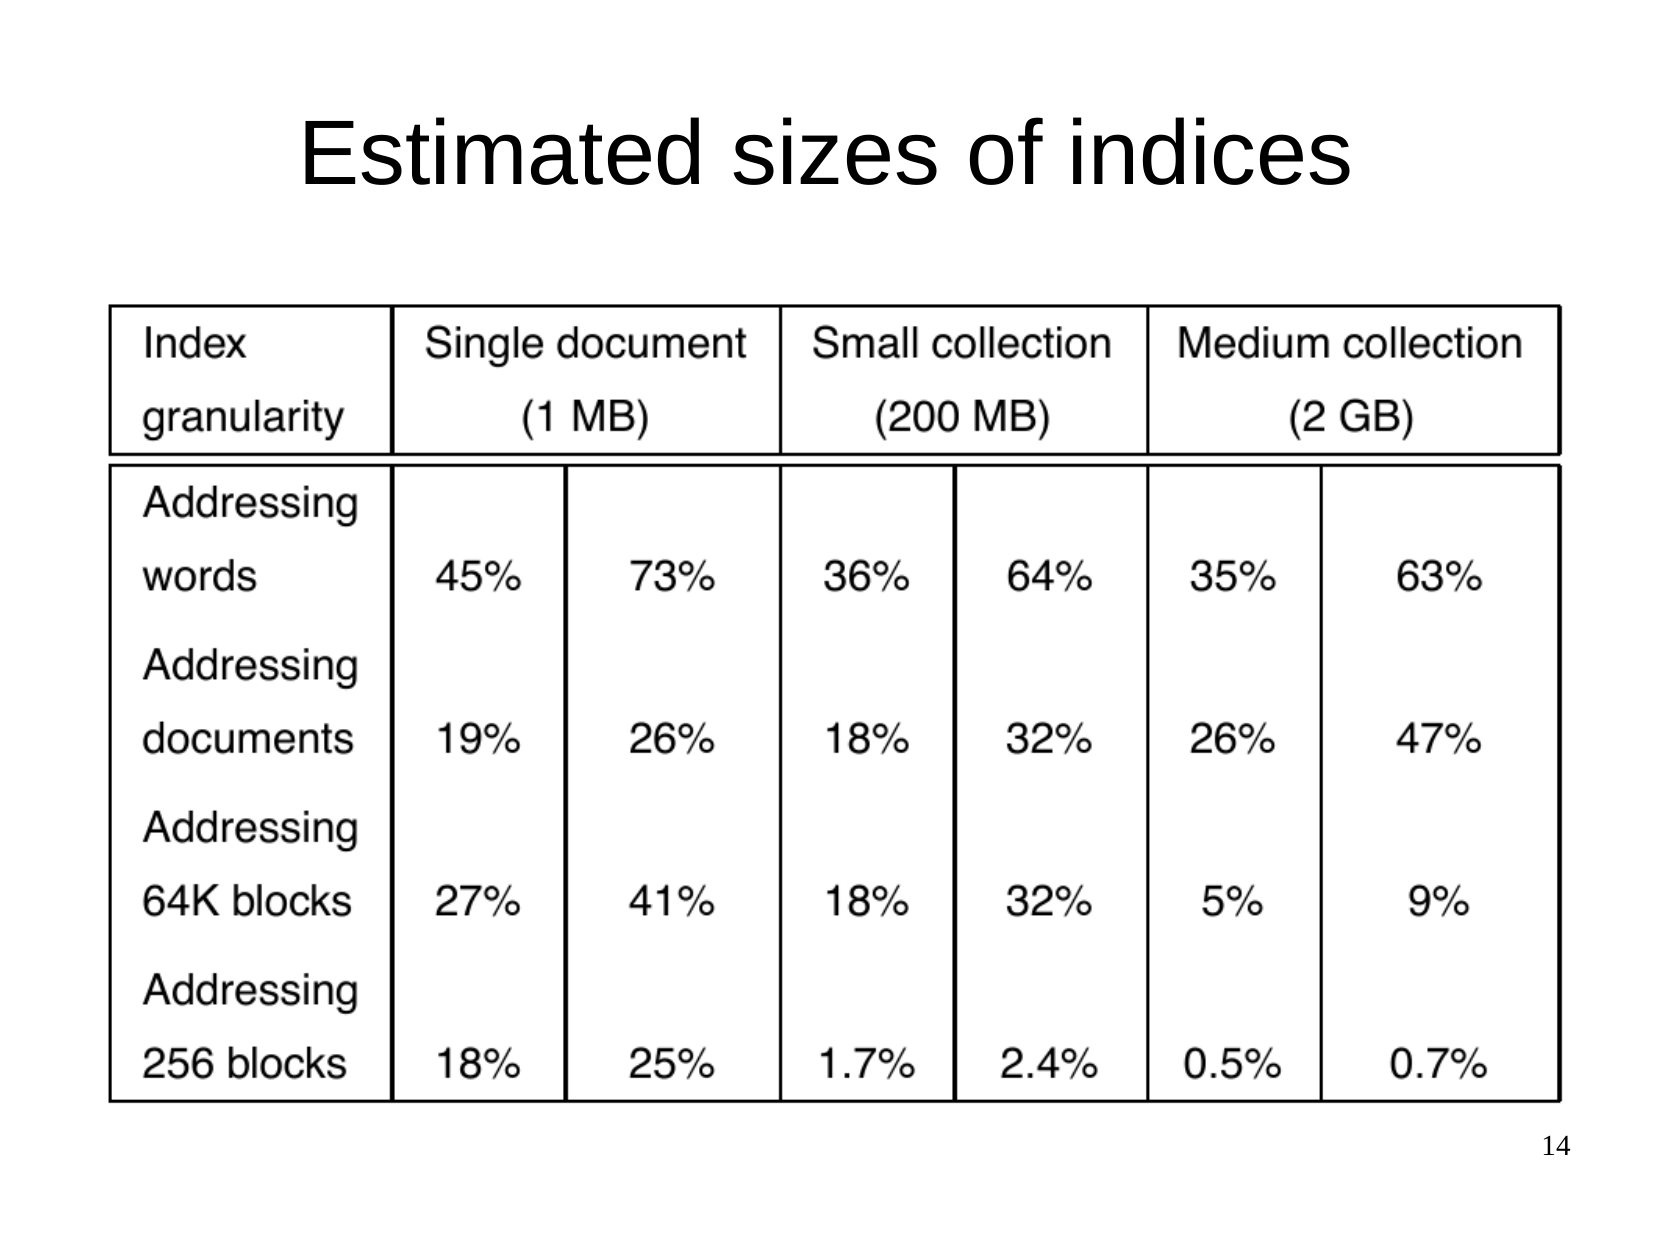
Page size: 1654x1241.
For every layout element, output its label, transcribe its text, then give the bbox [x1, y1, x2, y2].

picture [62, 275, 1595, 1126]
title Estimated sizes of indices [82, 49, 1571, 257]
